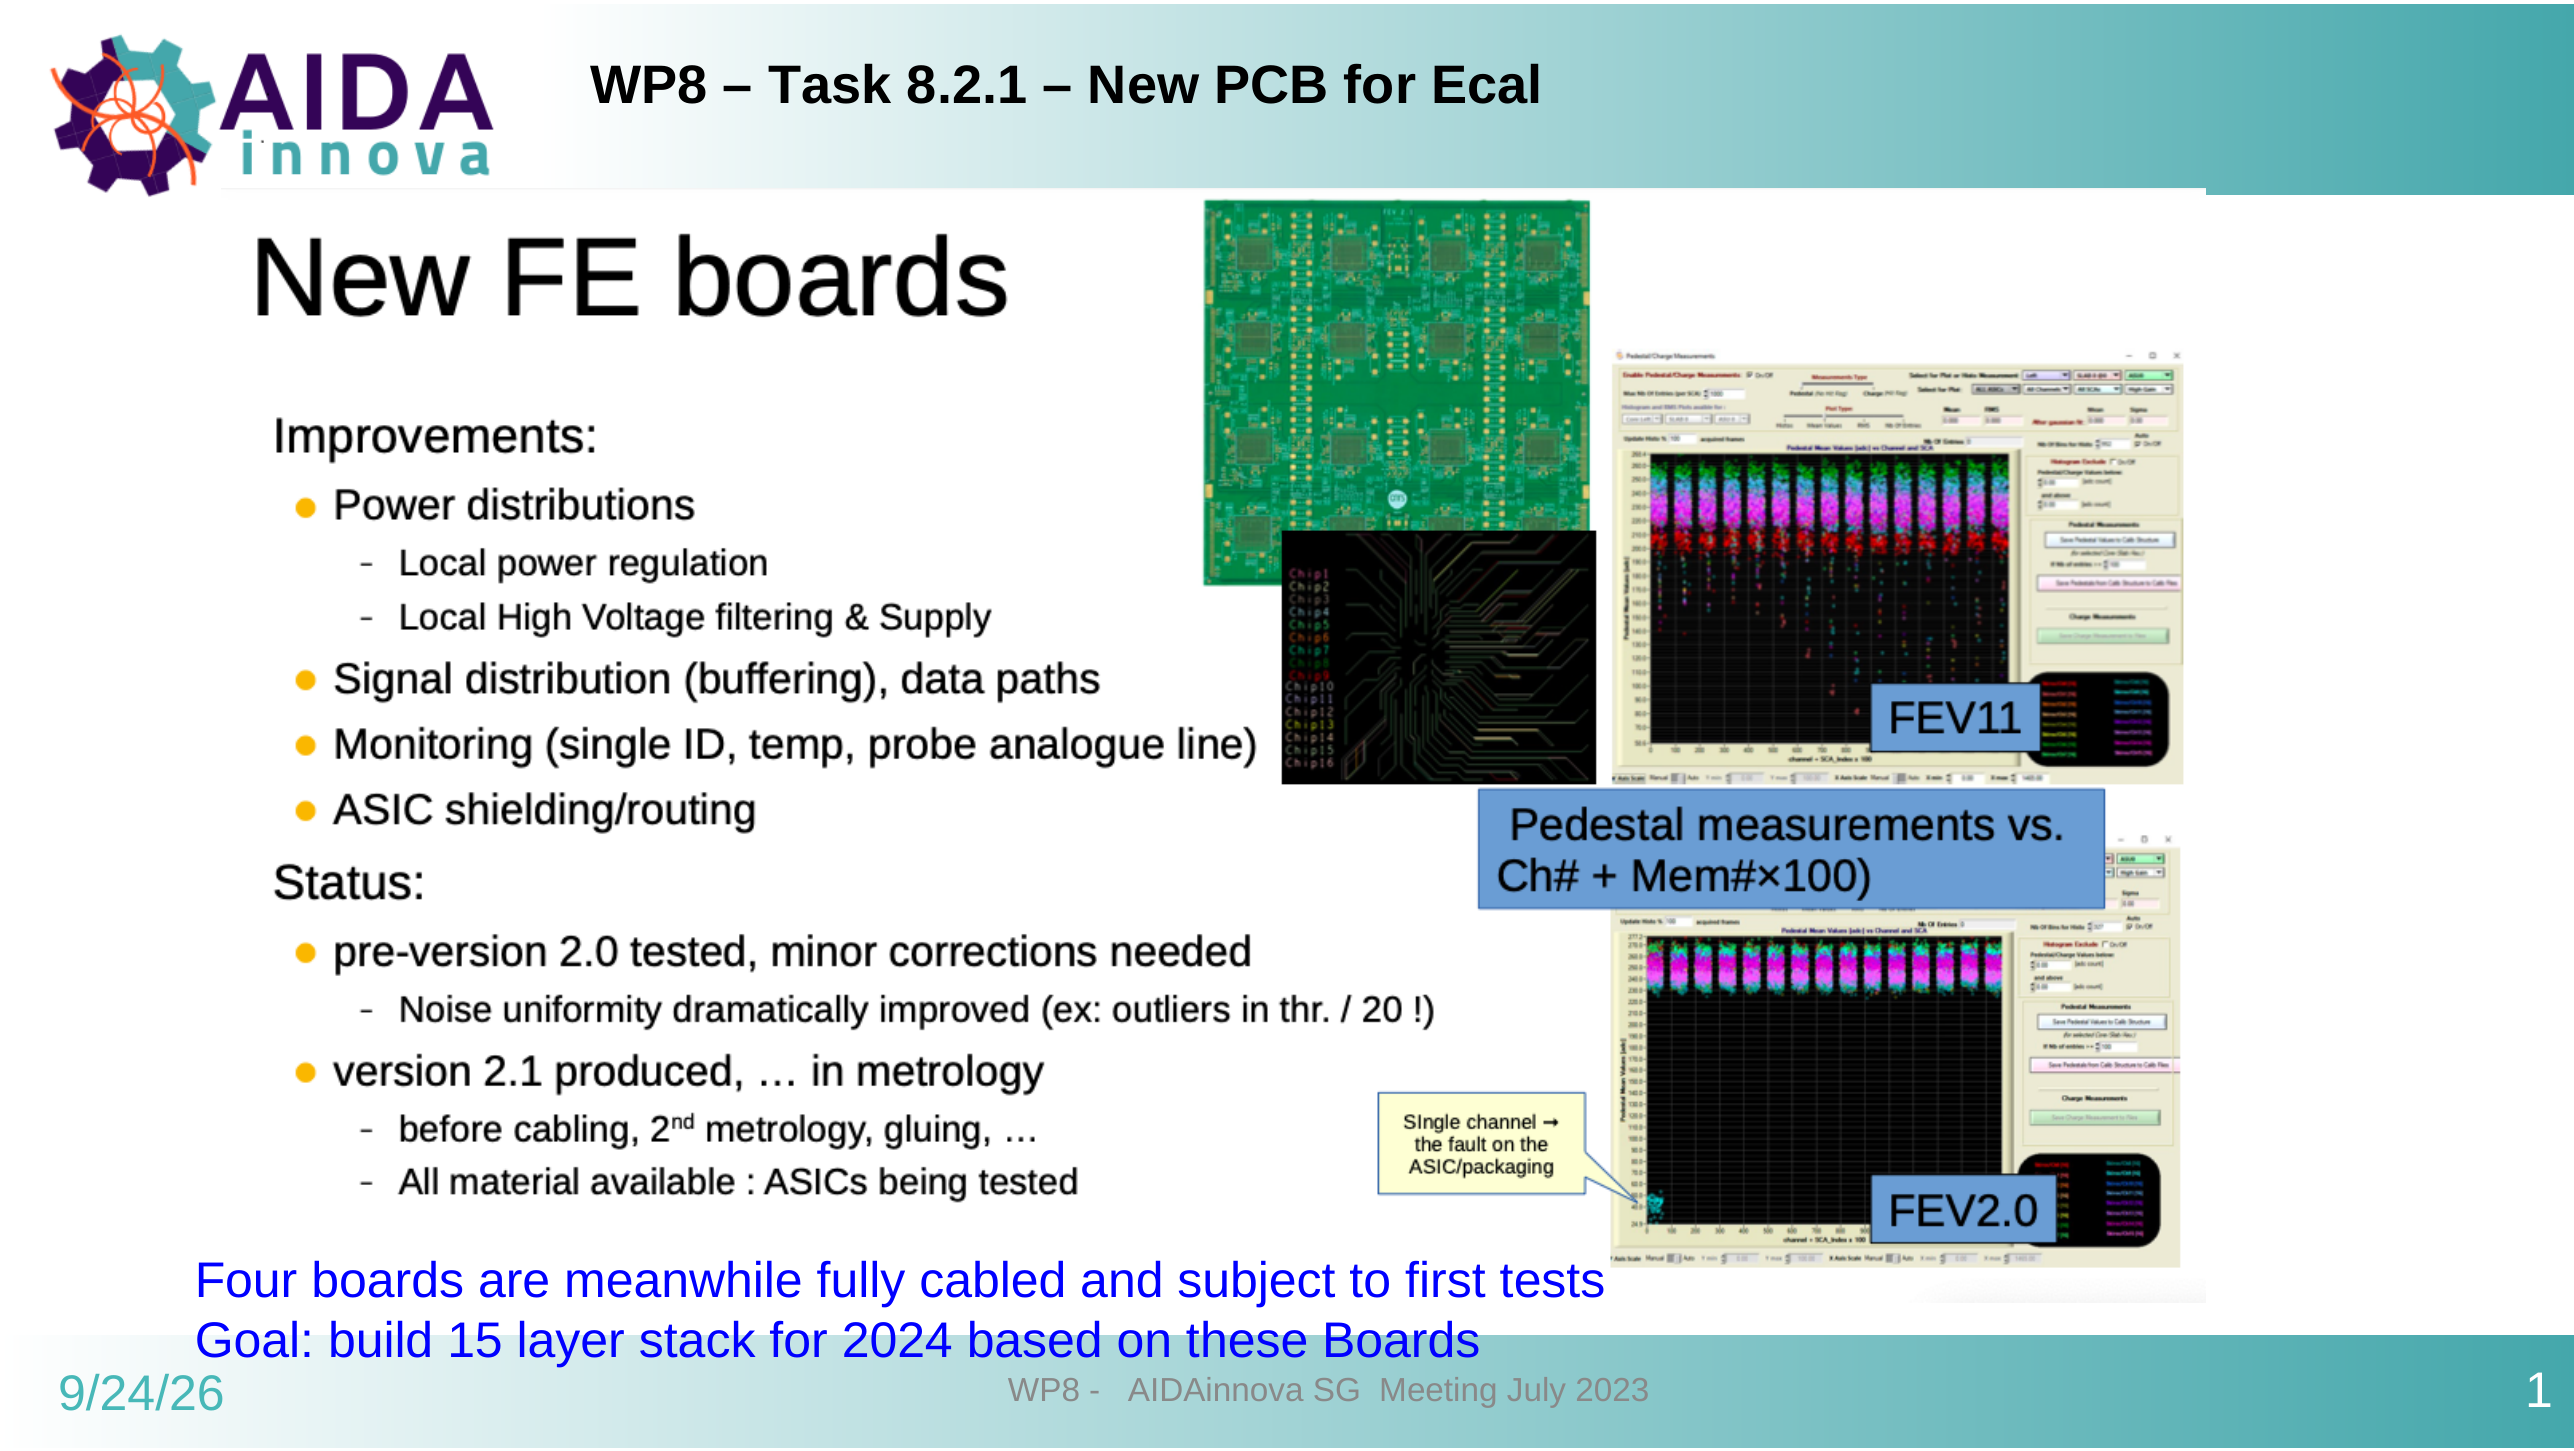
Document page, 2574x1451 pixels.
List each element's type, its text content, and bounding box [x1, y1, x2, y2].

text_box Four boards are meanwhile fully cabled and subject to first tests Goal: build 15 layer stack for 2024 based on these Boards [180, 1239, 1622, 1375]
picture [42, 5, 2206, 1304]
text_box WP8 – Task 8.2.1 – New PCB for Ecal [575, 42, 2574, 198]
